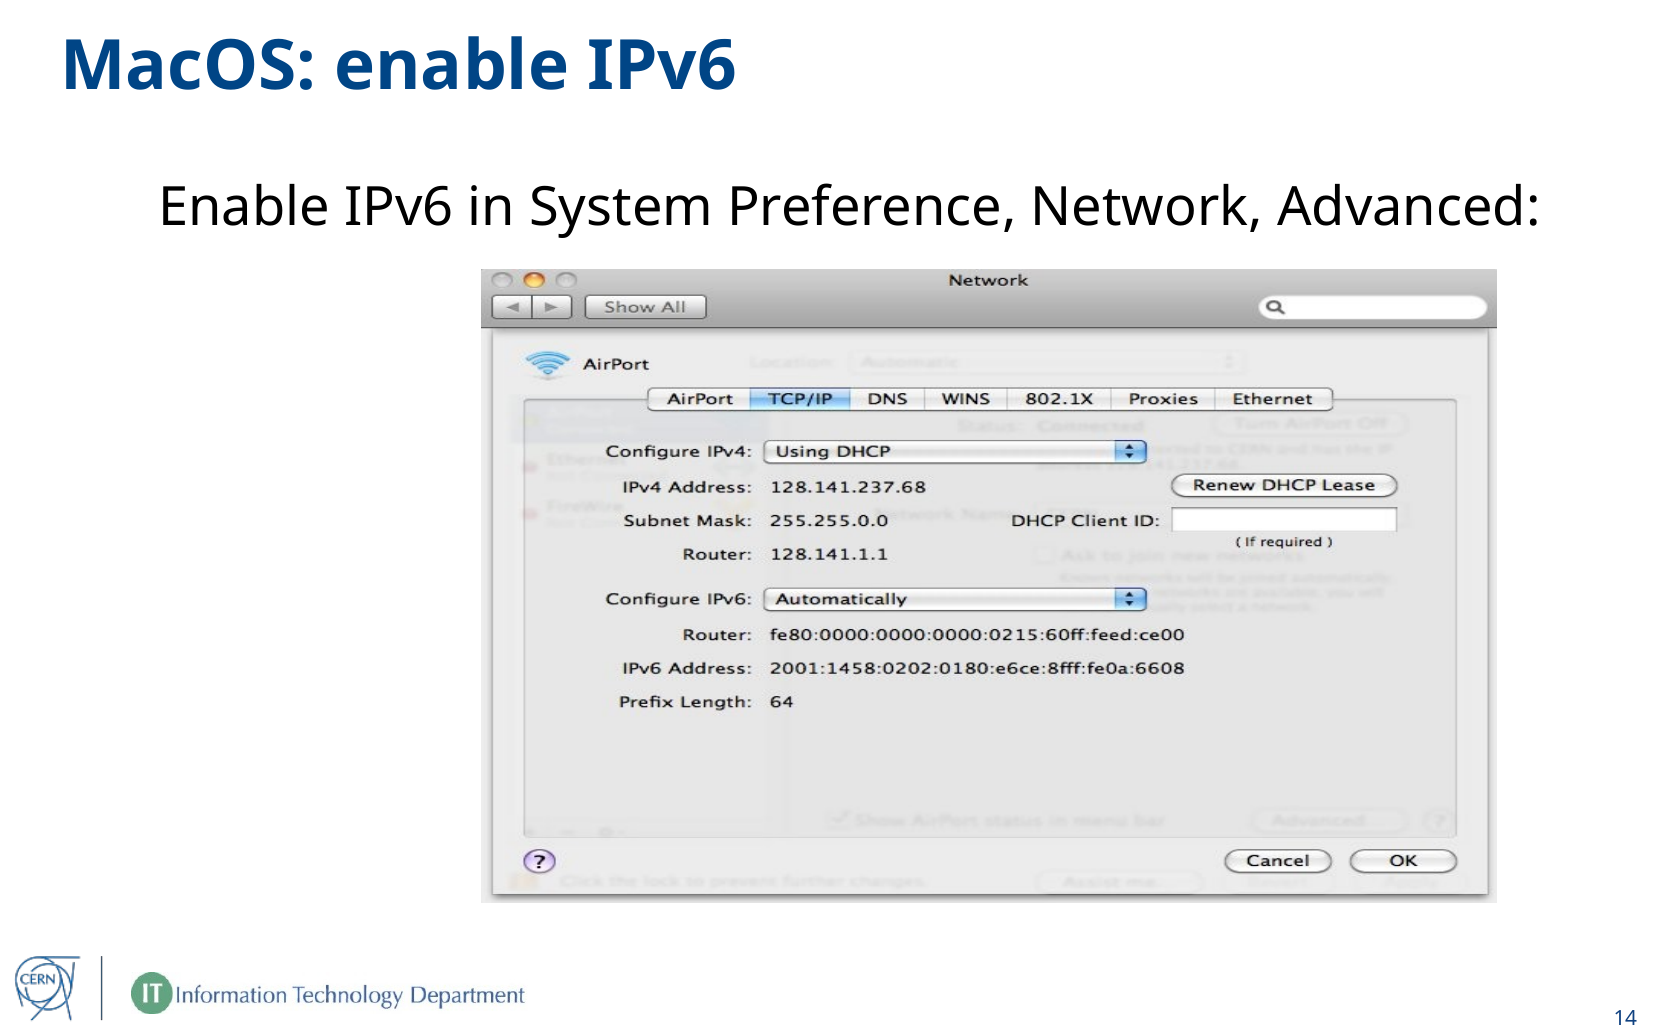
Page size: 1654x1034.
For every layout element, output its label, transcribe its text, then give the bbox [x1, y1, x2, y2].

picture [17, 985, 59, 1001]
picture [481, 269, 1497, 903]
picture [16, 985, 64, 1032]
picture [131, 972, 774, 1014]
text_box Enable IPv6 in System Preference, Network, Advanced: [142, 131, 1568, 907]
title MacOS: enable IPv6 [60, 0, 1528, 138]
